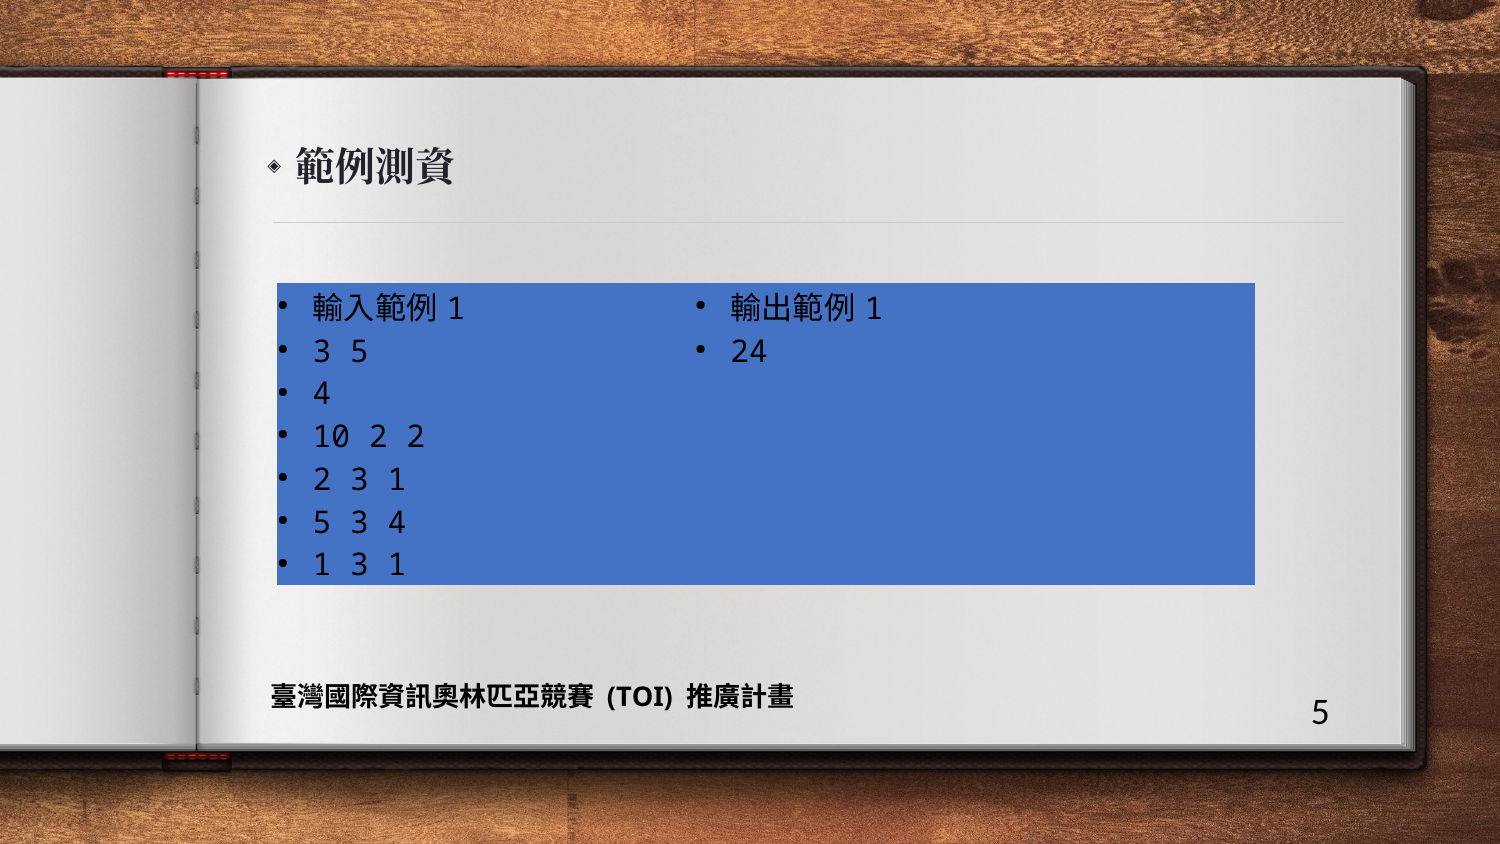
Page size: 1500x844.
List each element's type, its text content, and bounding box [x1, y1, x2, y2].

list 範例測資 [252, 126, 1194, 205]
text_box [1295, 672, 1386, 737]
table_header 輸出範例1 24 [695, 283, 1255, 585]
table_header 輸入範例1 3 5 4 10 2 2 2 3 1 5 3 4 1 3 1 [277, 283, 695, 585]
